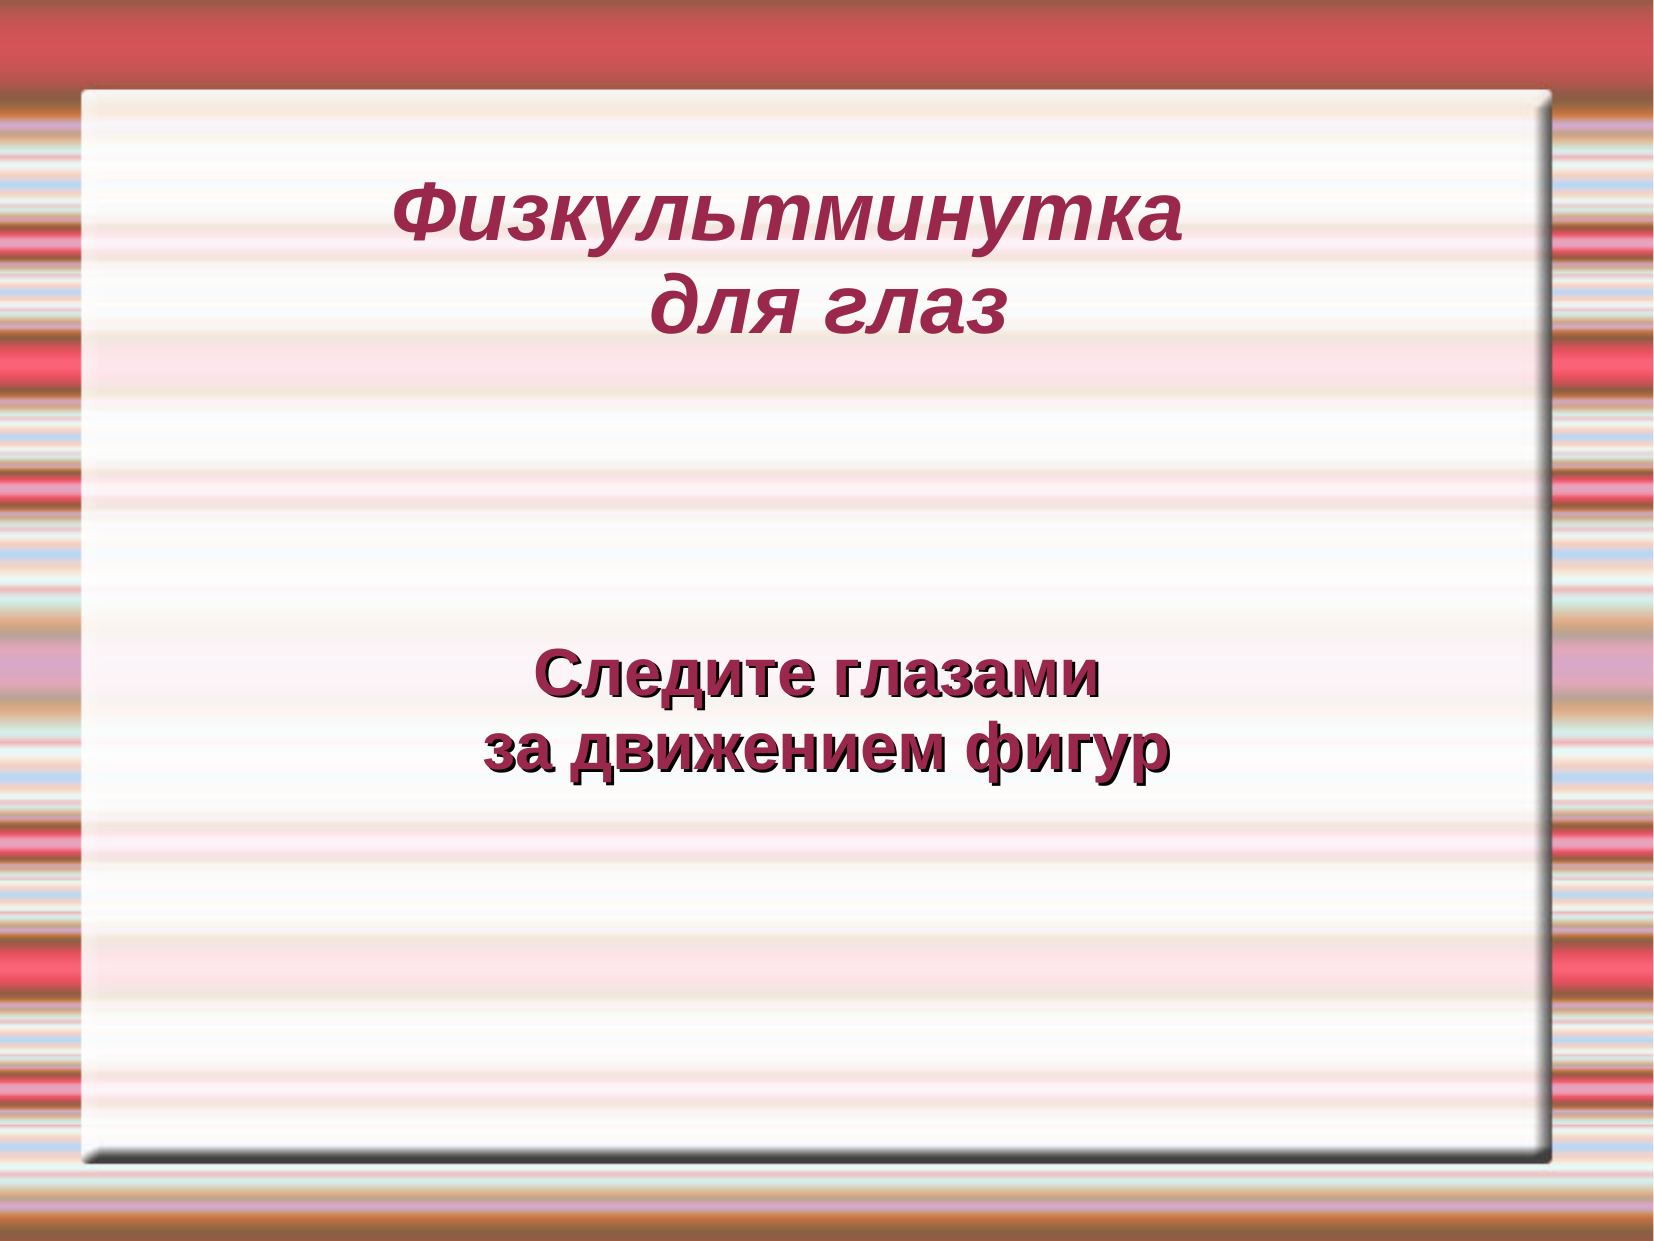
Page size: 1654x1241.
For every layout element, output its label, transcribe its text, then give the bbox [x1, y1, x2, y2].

subtitle Следите глазами за движением фигур [118, 473, 1500, 945]
picture [0, 0, 1654, 1241]
title Физкультминутка для глаз [93, 161, 1506, 356]
